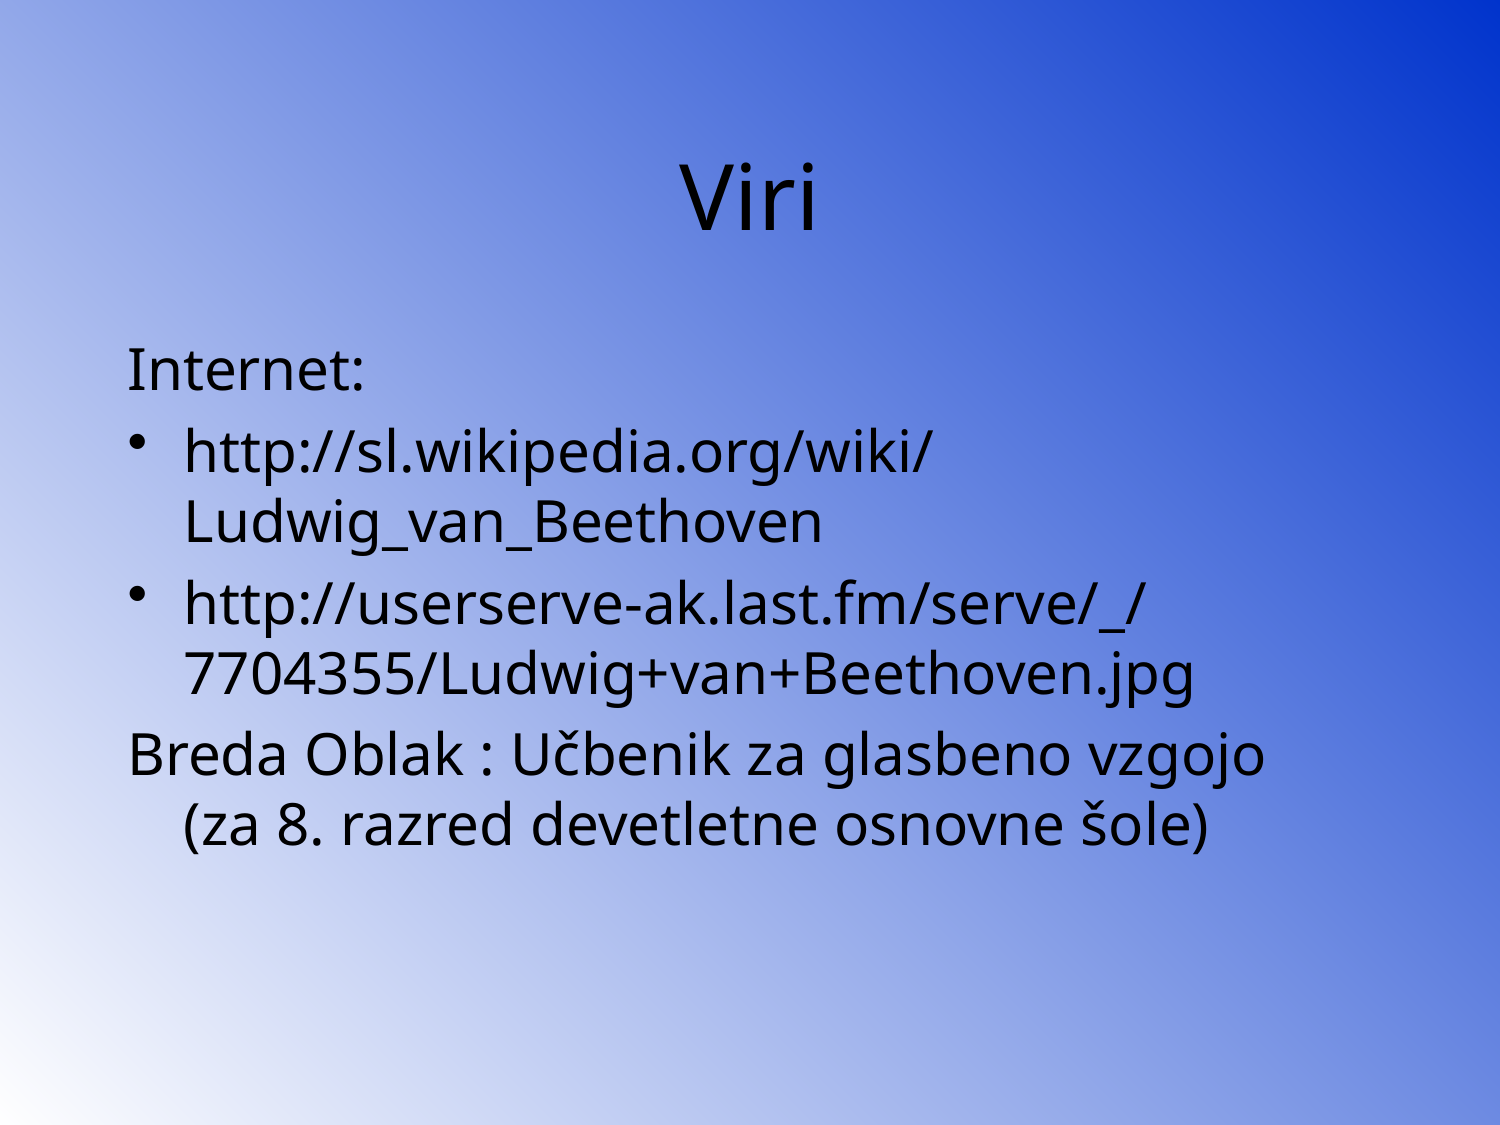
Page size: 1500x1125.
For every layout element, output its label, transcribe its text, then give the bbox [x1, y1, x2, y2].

title Viri [112, 99, 1388, 288]
list Internet: http://sl.wikipedia.org/wiki/Ludwig_van_Beethoven http://userserve-ak.last.fm/serve/_/7704355/Ludwig+van+Beethoven.jpg Breda Oblak : Učbenik za glasbeno vzgojo (za 8. razred devetletne osnovne šole) [112, 324, 1388, 1000]
